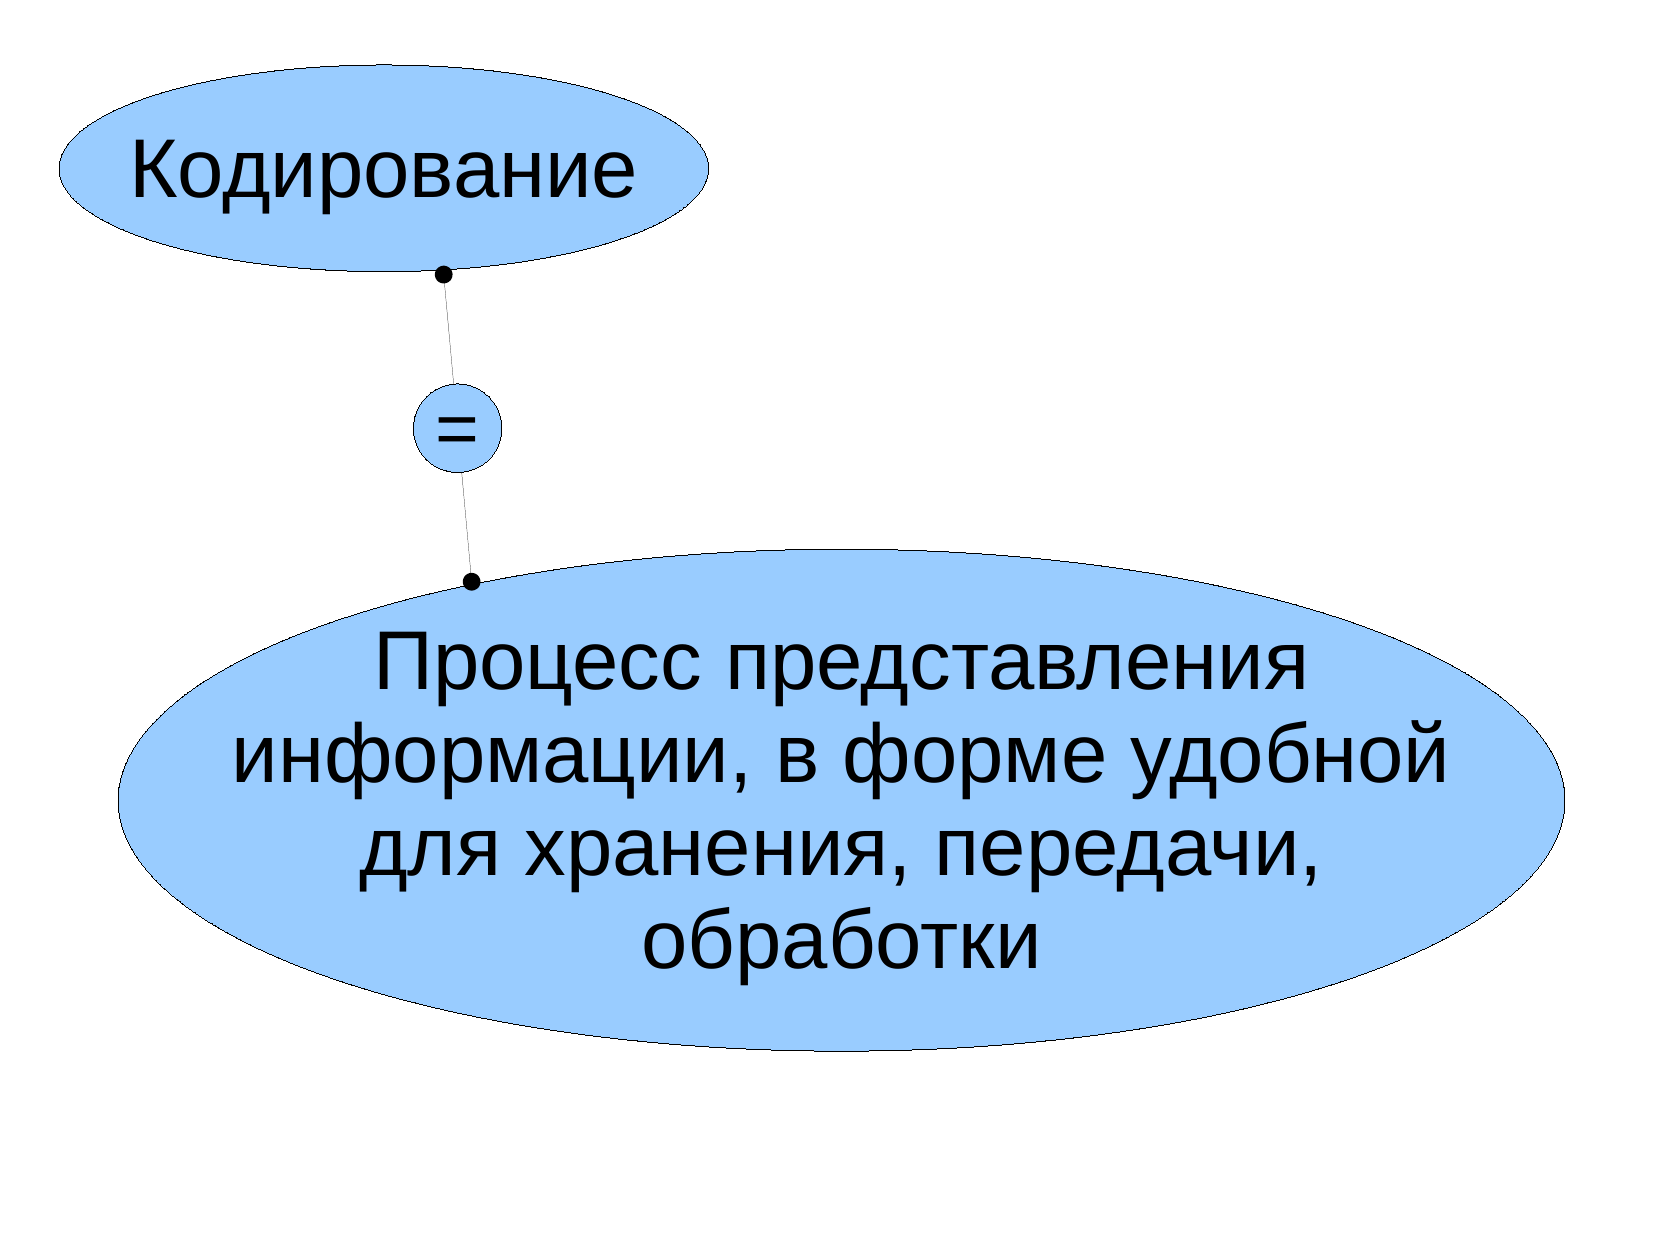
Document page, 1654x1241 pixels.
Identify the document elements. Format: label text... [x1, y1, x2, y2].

text_box = [413, 383, 502, 473]
text_box Кодирование [59, 64, 709, 272]
text_box Процесс представления информации, в форме удобной для хранения, передачи, обработки [118, 549, 1565, 1052]
